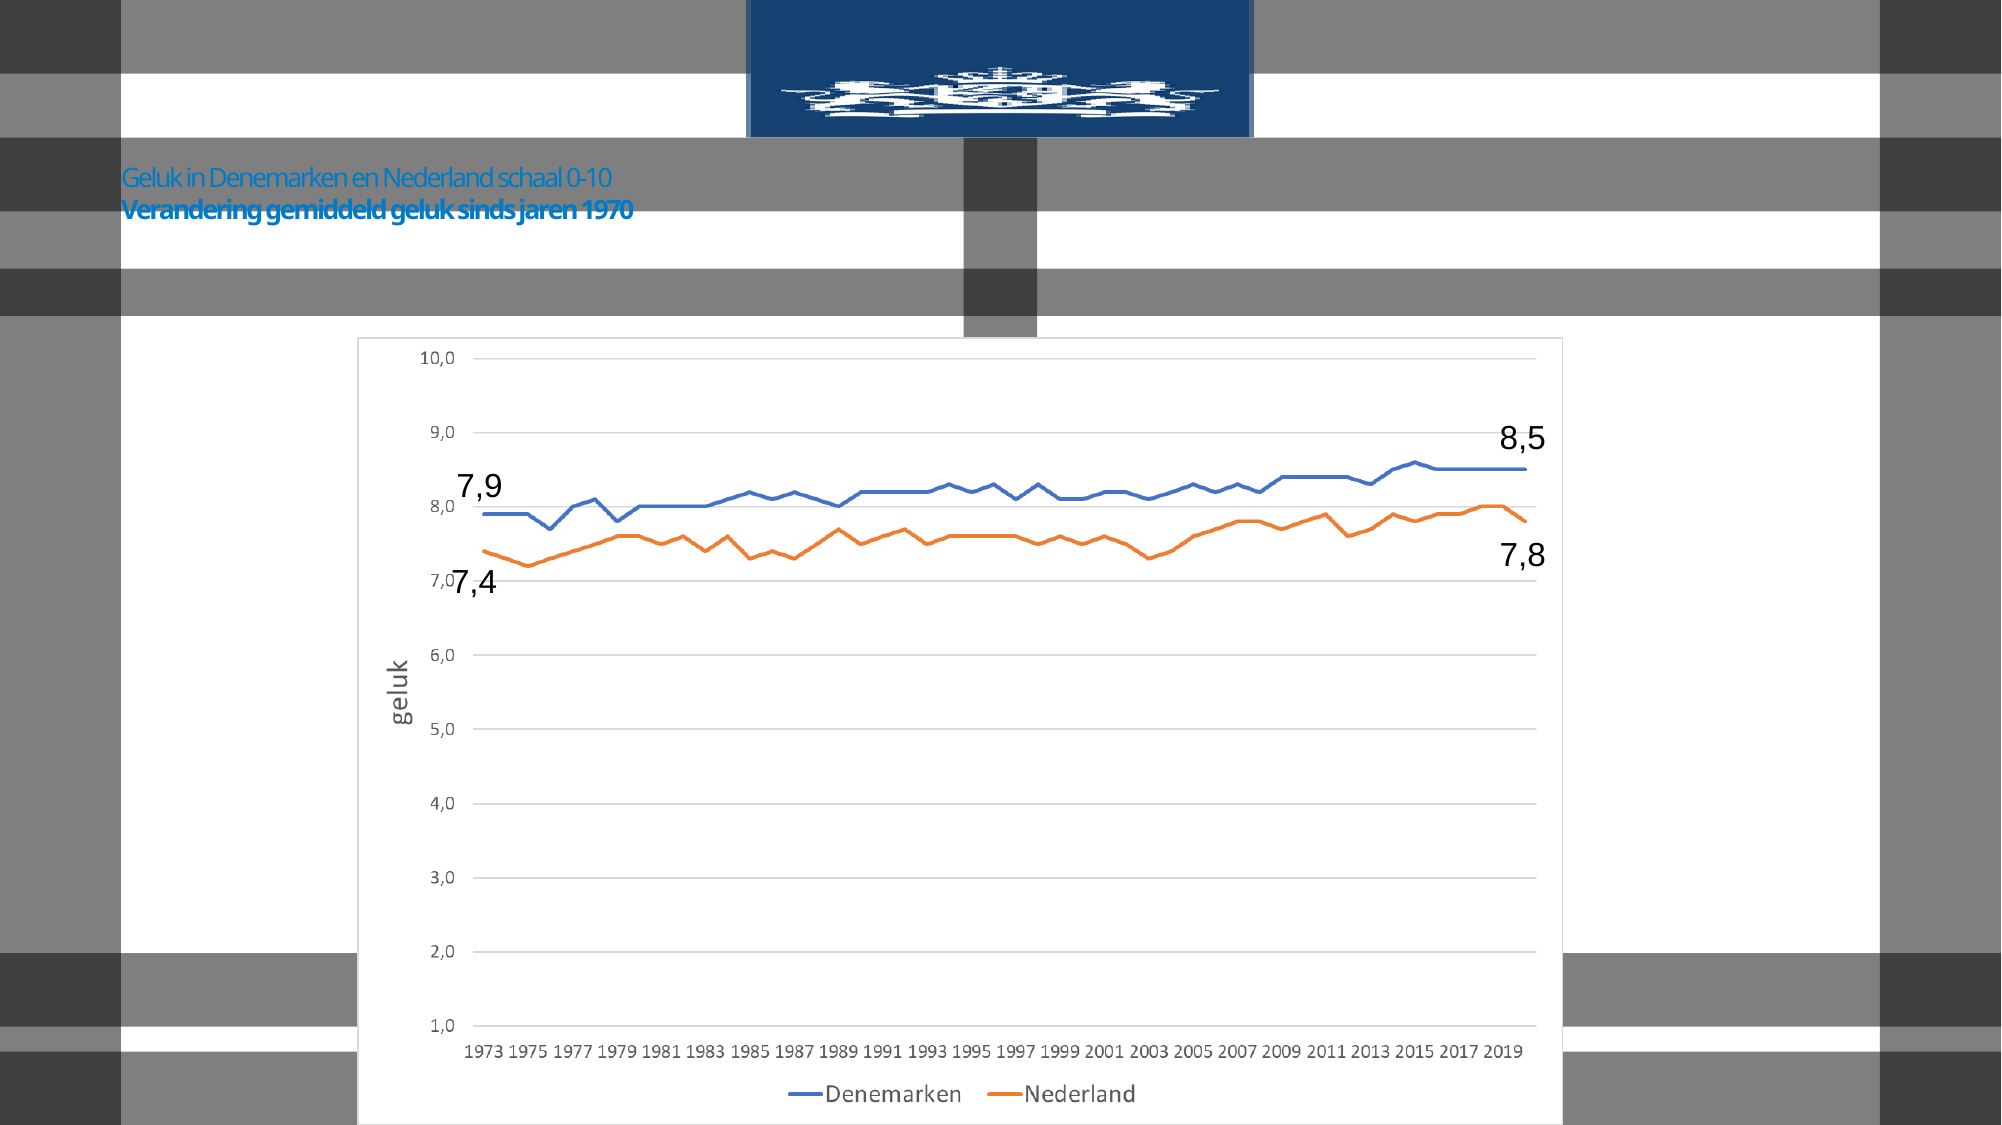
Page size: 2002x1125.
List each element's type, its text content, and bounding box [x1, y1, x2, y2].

text_box 7,9 [441, 456, 550, 513]
text_box 7,8 [1484, 525, 1594, 581]
text_box 7,4 [436, 553, 545, 609]
title Geluk in Denemarken en Nederland schaal 0-10 Verandering gemiddeld geluk sinds jaren 1970 [121, 160, 1880, 226]
text_box 8,5 [1484, 408, 1594, 465]
picture [357, 337, 1563, 1125]
